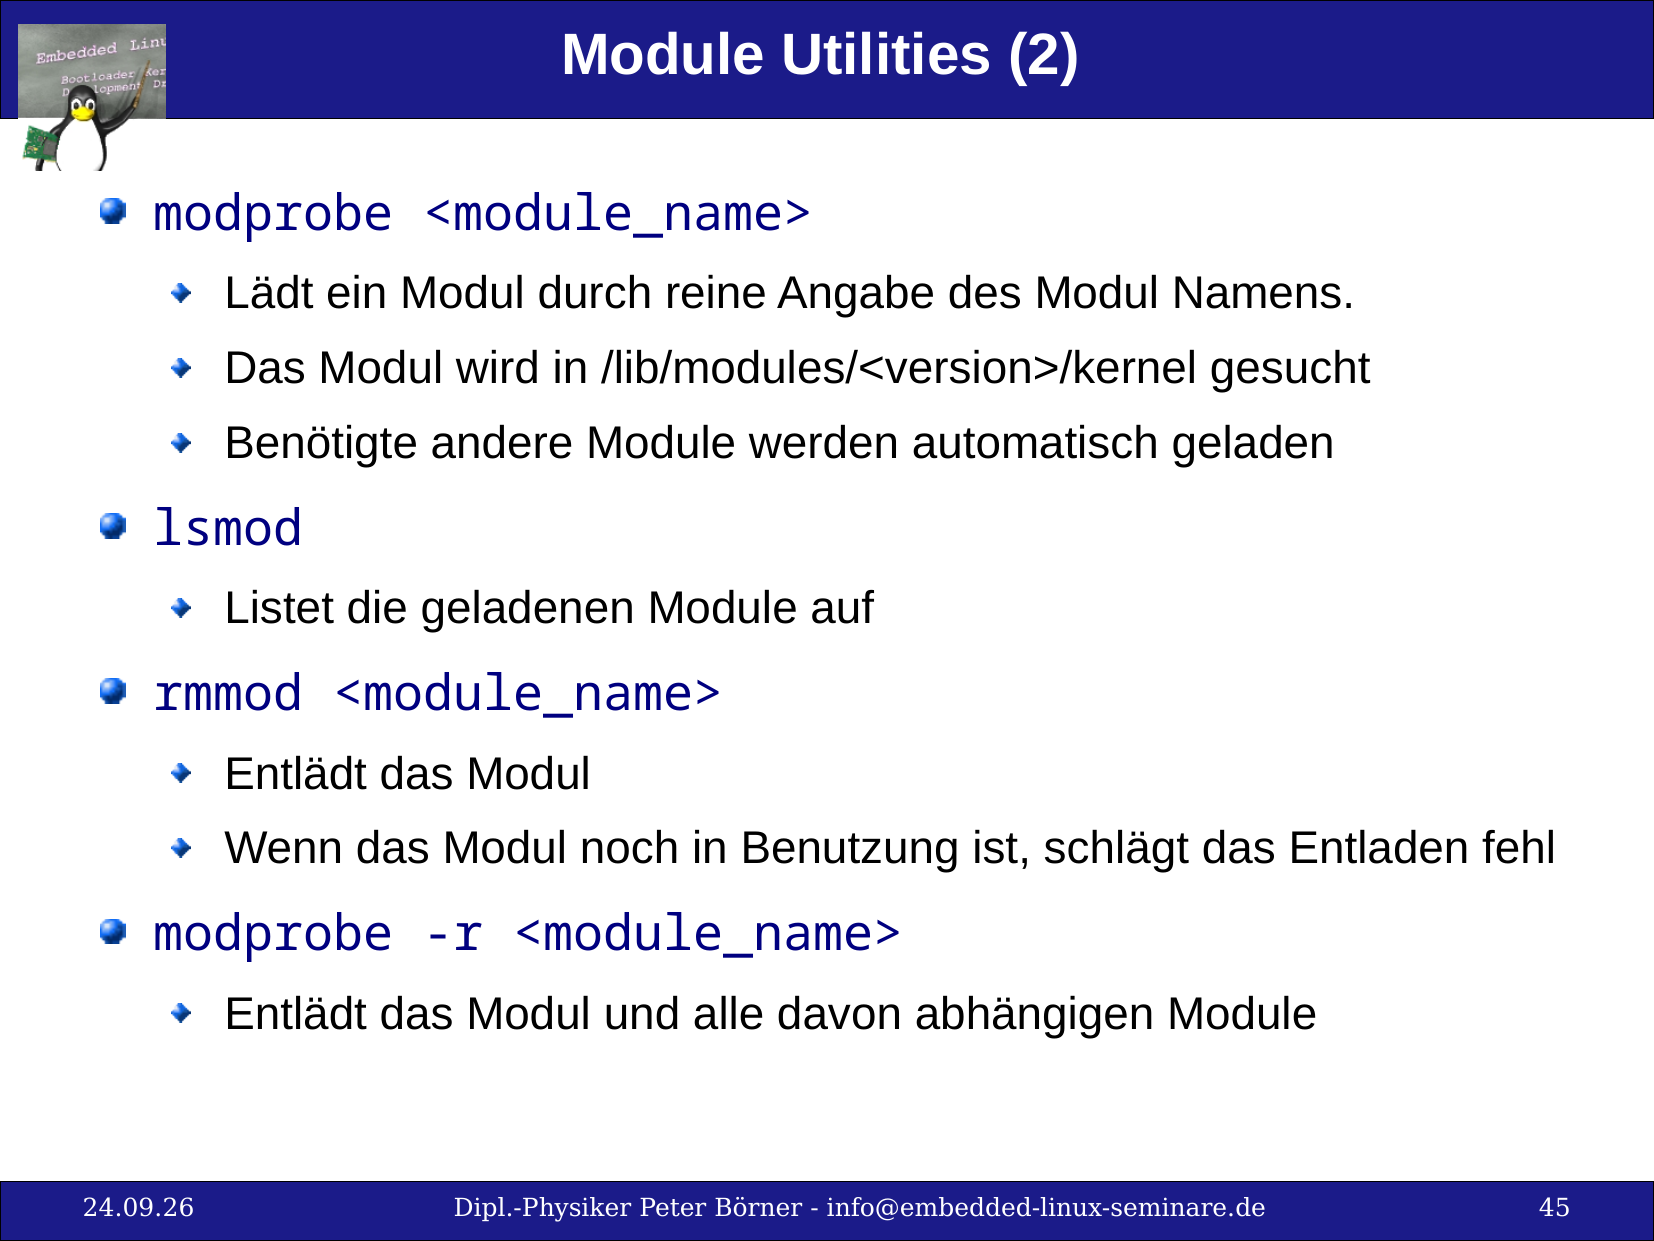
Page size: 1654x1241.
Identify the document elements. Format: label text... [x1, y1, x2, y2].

list modprobe <module_name> Lädt ein Modul durch reine Angabe des Modul Namens. Das Modul wird in /lib/modules/<version>/kernel gesucht Benötigte andere Module werden automatisch geladen lsmod Listet die geladenen Module auf rmmod <module_name> Entlädt das Modul Wenn das Modul noch in Benutzung ist, schlägt das Entladen fehl modprobe -r <module_name> Entlädt das Modul und alle davon abhängigen Module [82, 177, 1571, 1148]
picture [18, 24, 166, 171]
title Module Utilities (2) [76, 19, 1565, 89]
